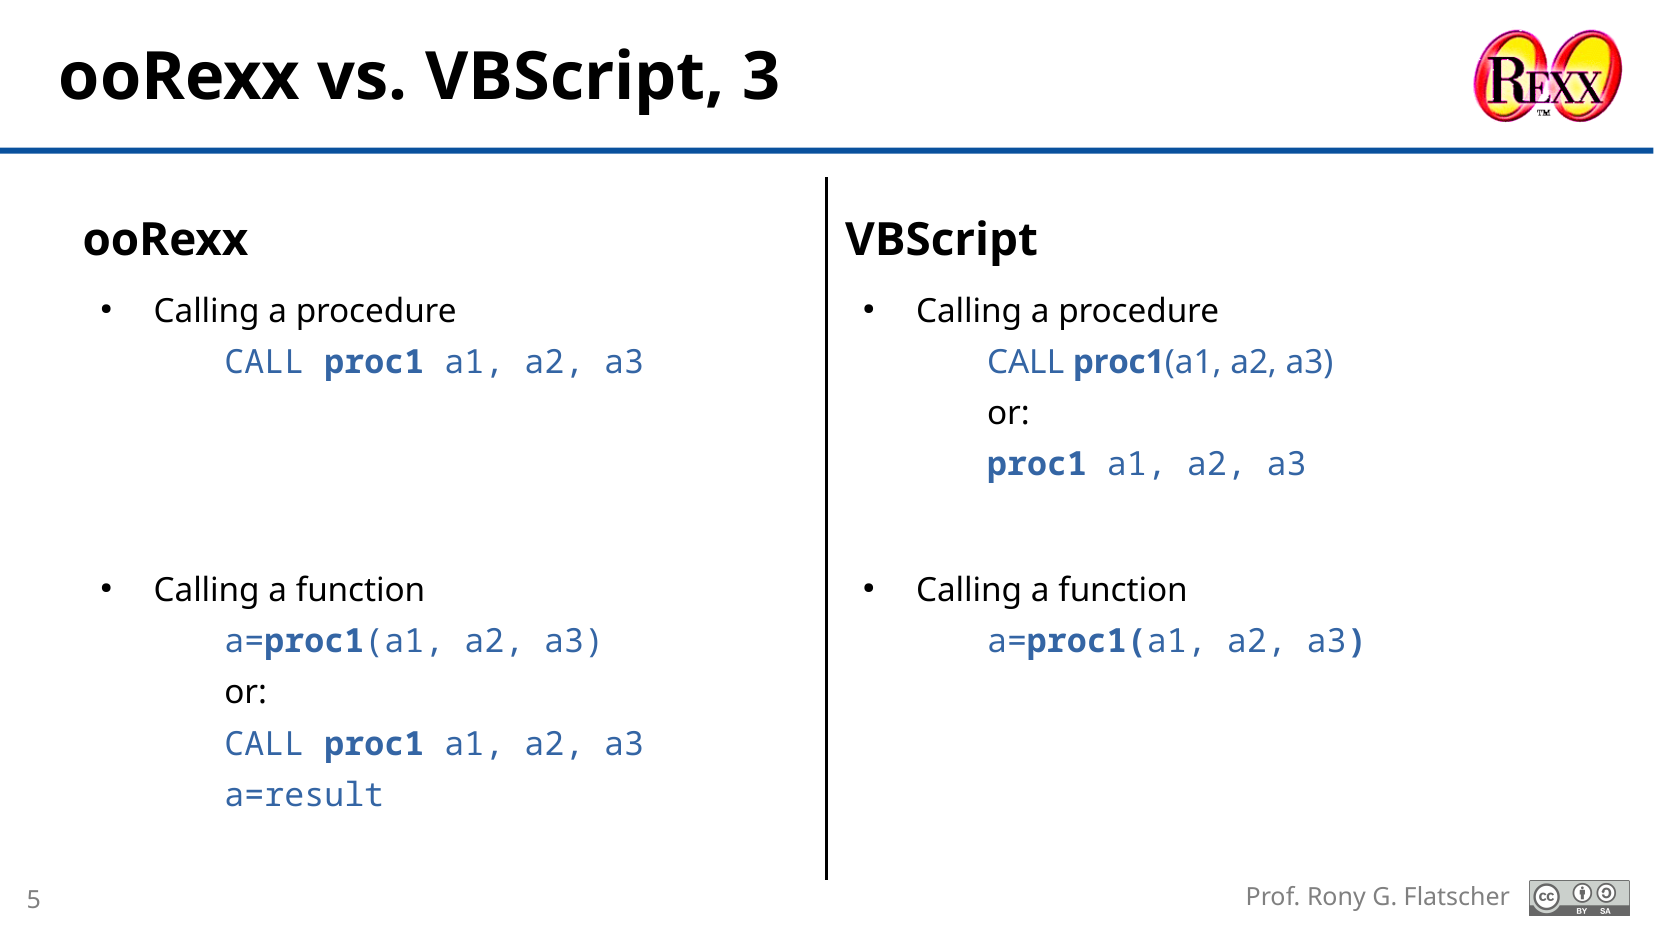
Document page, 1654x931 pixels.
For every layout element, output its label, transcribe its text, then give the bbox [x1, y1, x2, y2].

list ooRexx Calling a procedure CALL proc1 a1, a2, a3 Calling a function a=proc1(a1, a2, a3) or: CALL proc1 a1, a2, a3 a=result [82, 206, 809, 857]
list VBScript Calling a procedure CALL proc1(a1, a2, a3) or: proc1 a1, a2, a3 Calling a function a=proc1(a1, a2, a3) [845, 206, 1572, 857]
title ooRexx vs. VBScript, 3 [0, 0, 1654, 148]
